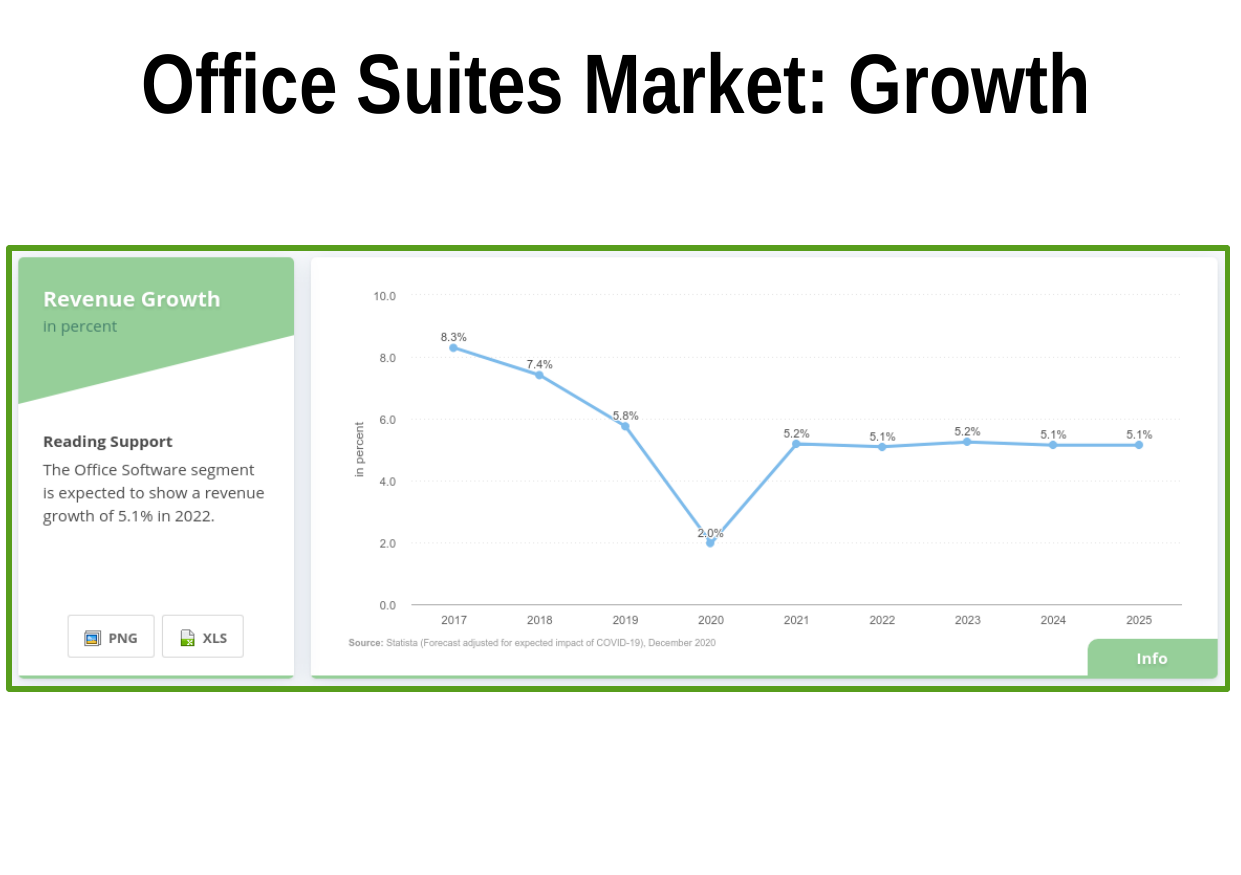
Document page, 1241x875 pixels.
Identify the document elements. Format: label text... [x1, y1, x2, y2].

title Office Suites Market: Growth [141, 12, 1096, 155]
picture [11, 251, 1225, 686]
